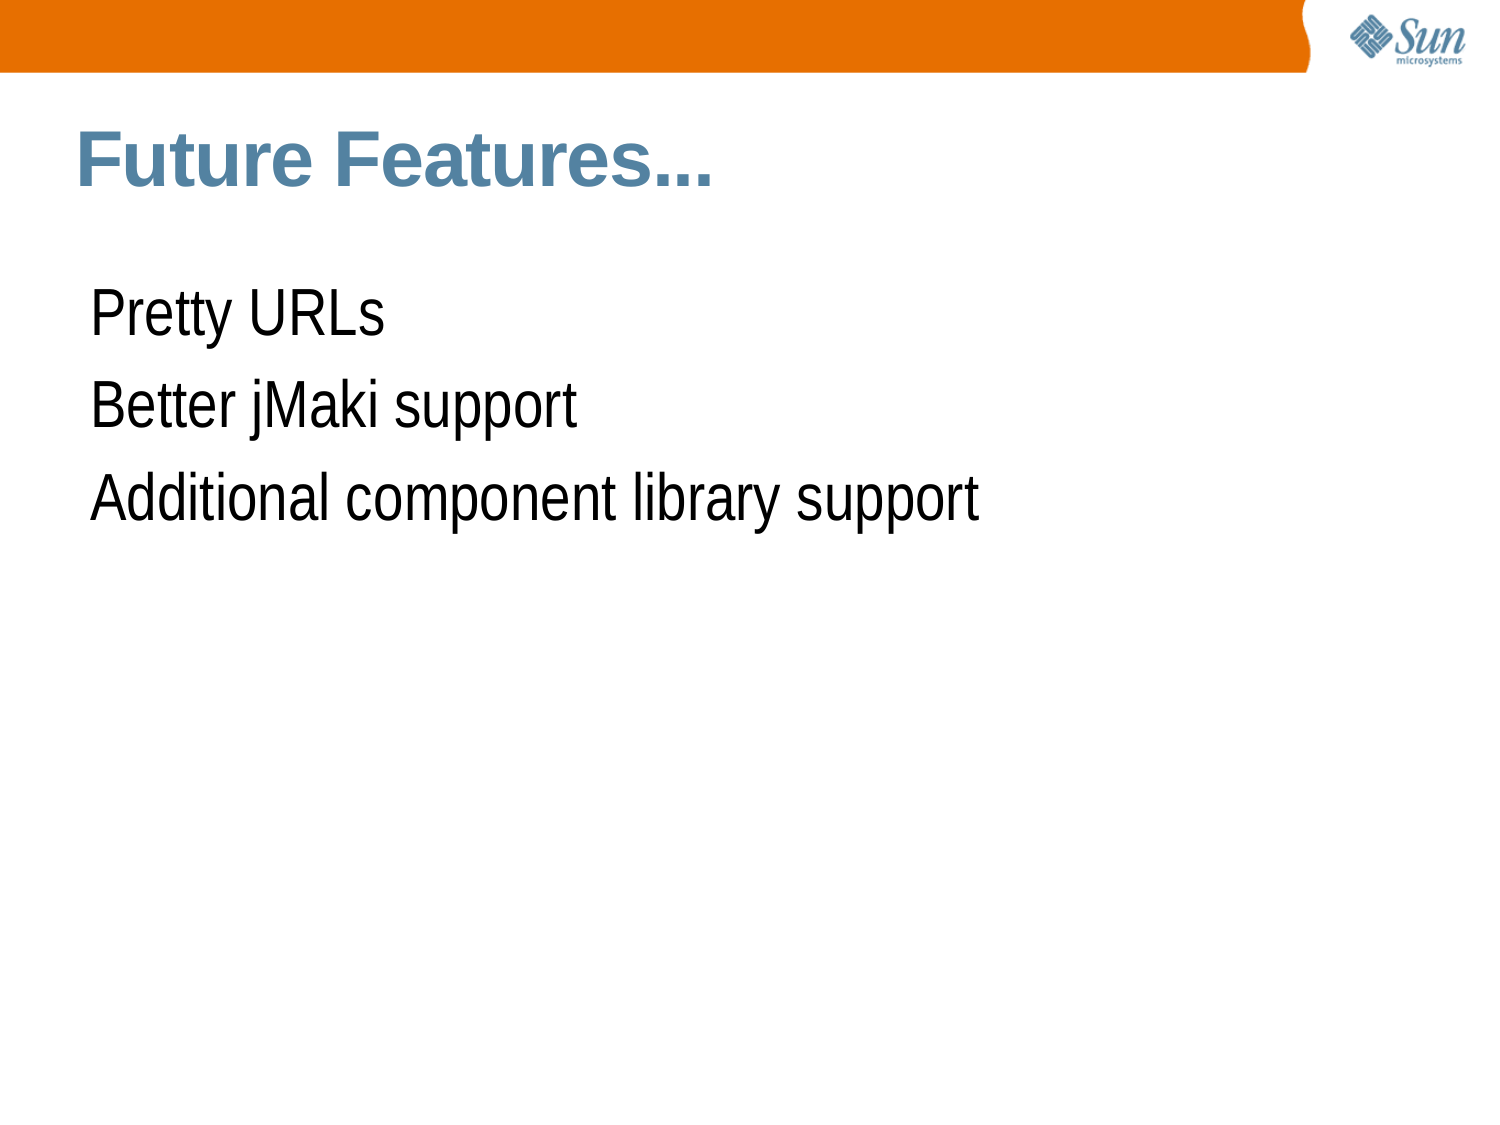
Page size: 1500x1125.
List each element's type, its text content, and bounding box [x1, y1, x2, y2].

picture [0, 0, 1500, 75]
title Future Features... [75, 122, 1437, 227]
list Pretty URLs Better jMaki support Additional component library support [70, 283, 1426, 826]
